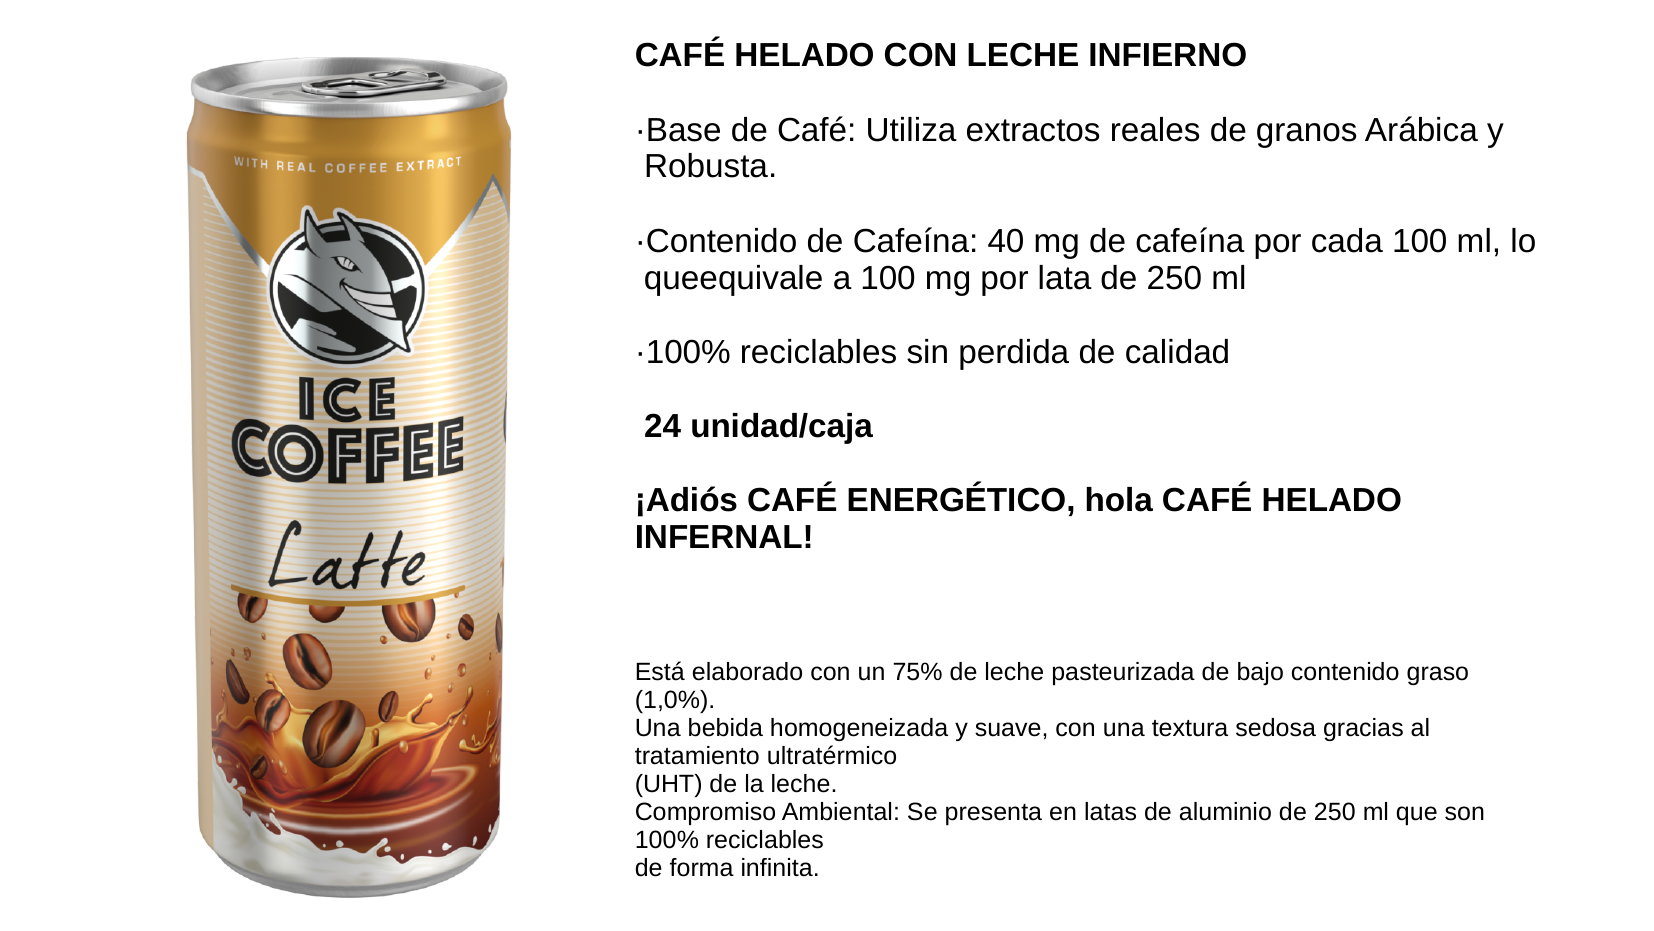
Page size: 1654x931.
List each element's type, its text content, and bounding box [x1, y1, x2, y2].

text_box CAFÉ HELADO CON LECHE INFIERNO ·Base de Café: Utiliza extractos reales de granos Arábica y Robusta. ·Contenido de Cafeína: 40 mg de cafeína por cada 100 ml, lo queequivale a 100 mg por lata de 250 ml ·100% reciclables sin perdida de calidad 24 unidad/caja ¡Adiós CAFÉ ENERGÉTICO, hola CAFÉ HELADO INFERNAL! Está elaborado con un 75% de leche pasteurizada de bajo contenido graso (1,0%). Una bebida homogeneizada y suave, con una textura sedosa gracias al tratamiento ultratérmico (UHT) de la leche. Compromiso Ambiental: Se presenta en latas de aluminio de 250 ml que son 100% reciclables de forma infinita. [620, 29, 1565, 916]
picture [106, 0, 591, 931]
